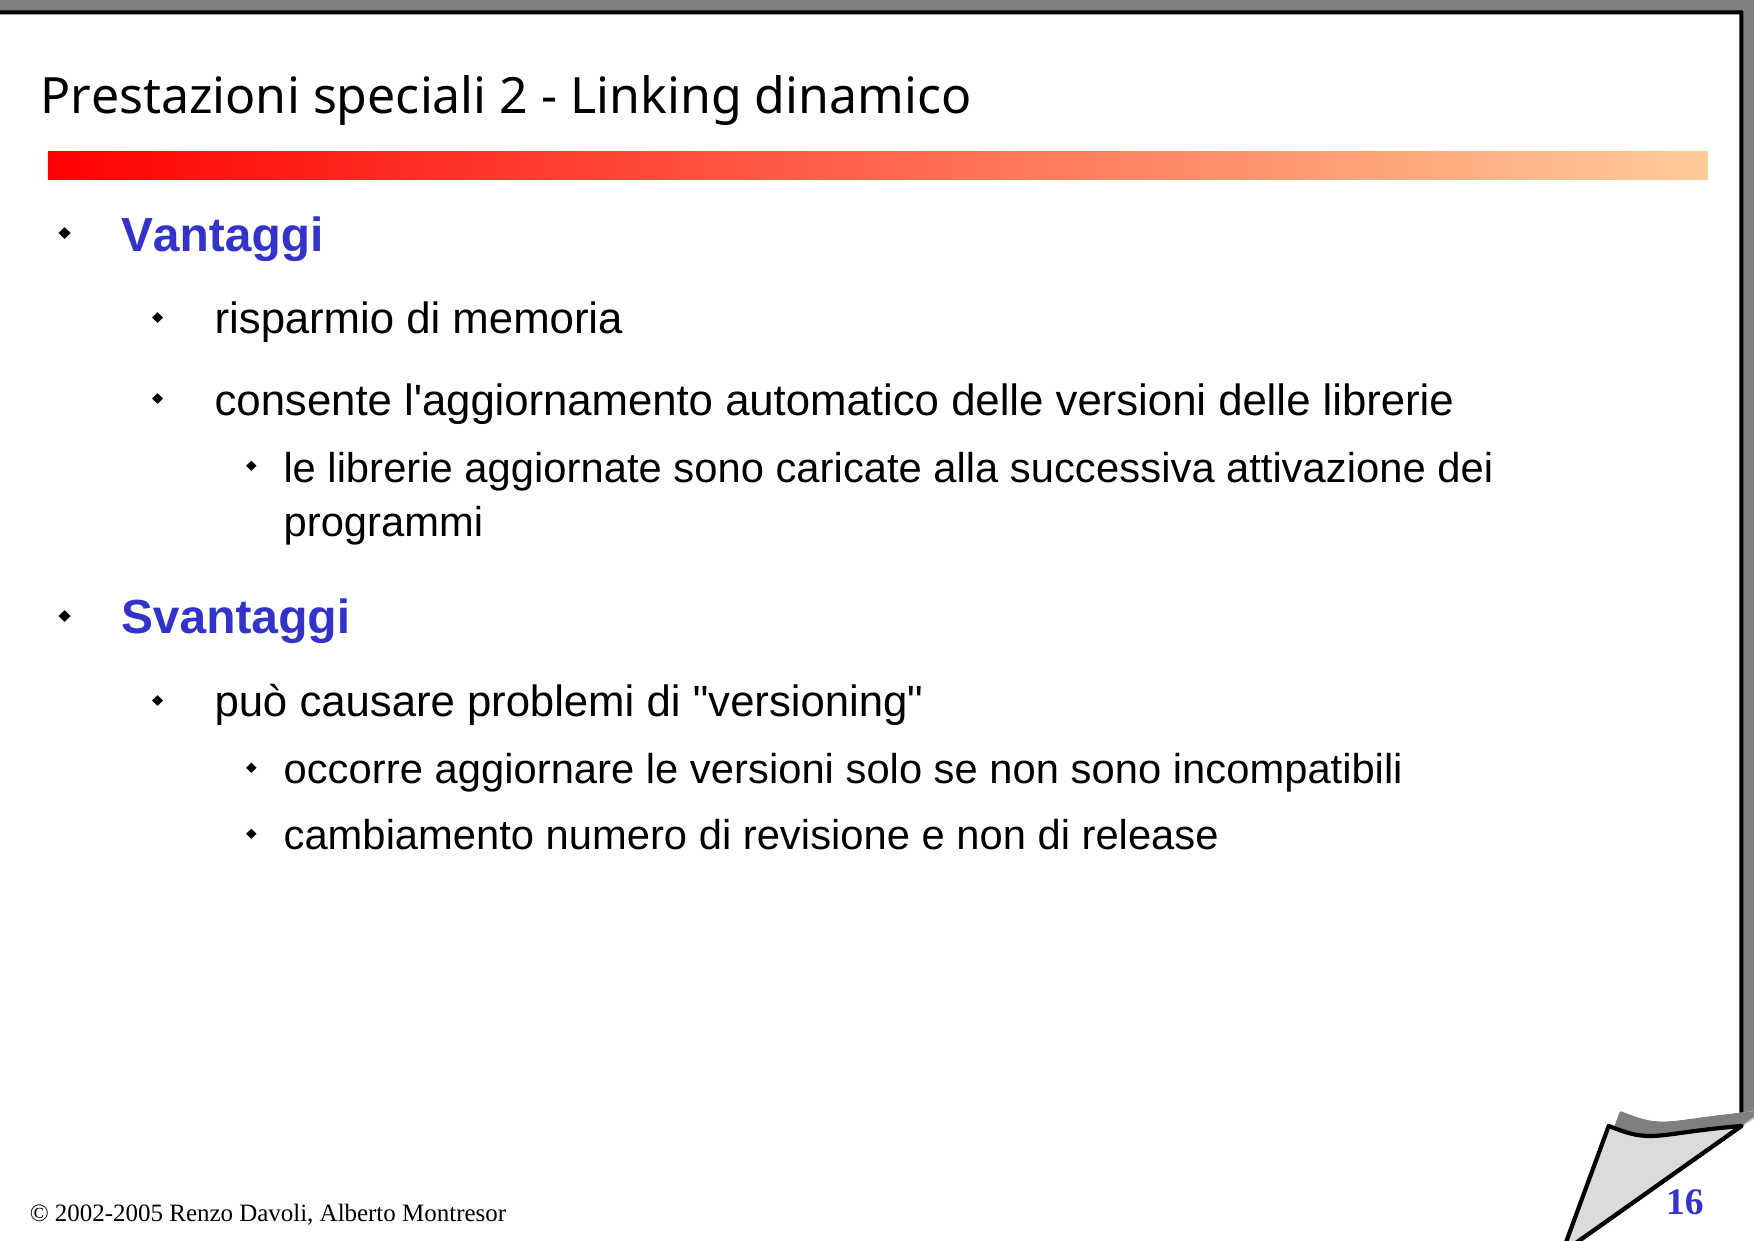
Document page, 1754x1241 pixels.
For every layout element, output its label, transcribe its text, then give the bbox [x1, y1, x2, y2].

list Vantaggi risparmio di memoria consente l'aggiornamento automatico delle versioni delle librerie le librerie aggiornate sono caricate alla successiva attivazione dei programmi Svantaggi può causare problemi di "versioning" occorre aggiornare le versioni solo se non sono incompatibili cambiamento numero di revisione e non di release [58, 206, 1696, 926]
title Prestazioni speciali 2 - Linking dinamico [40, 49, 1714, 144]
text_box MMU [750, 152, 754, 179]
